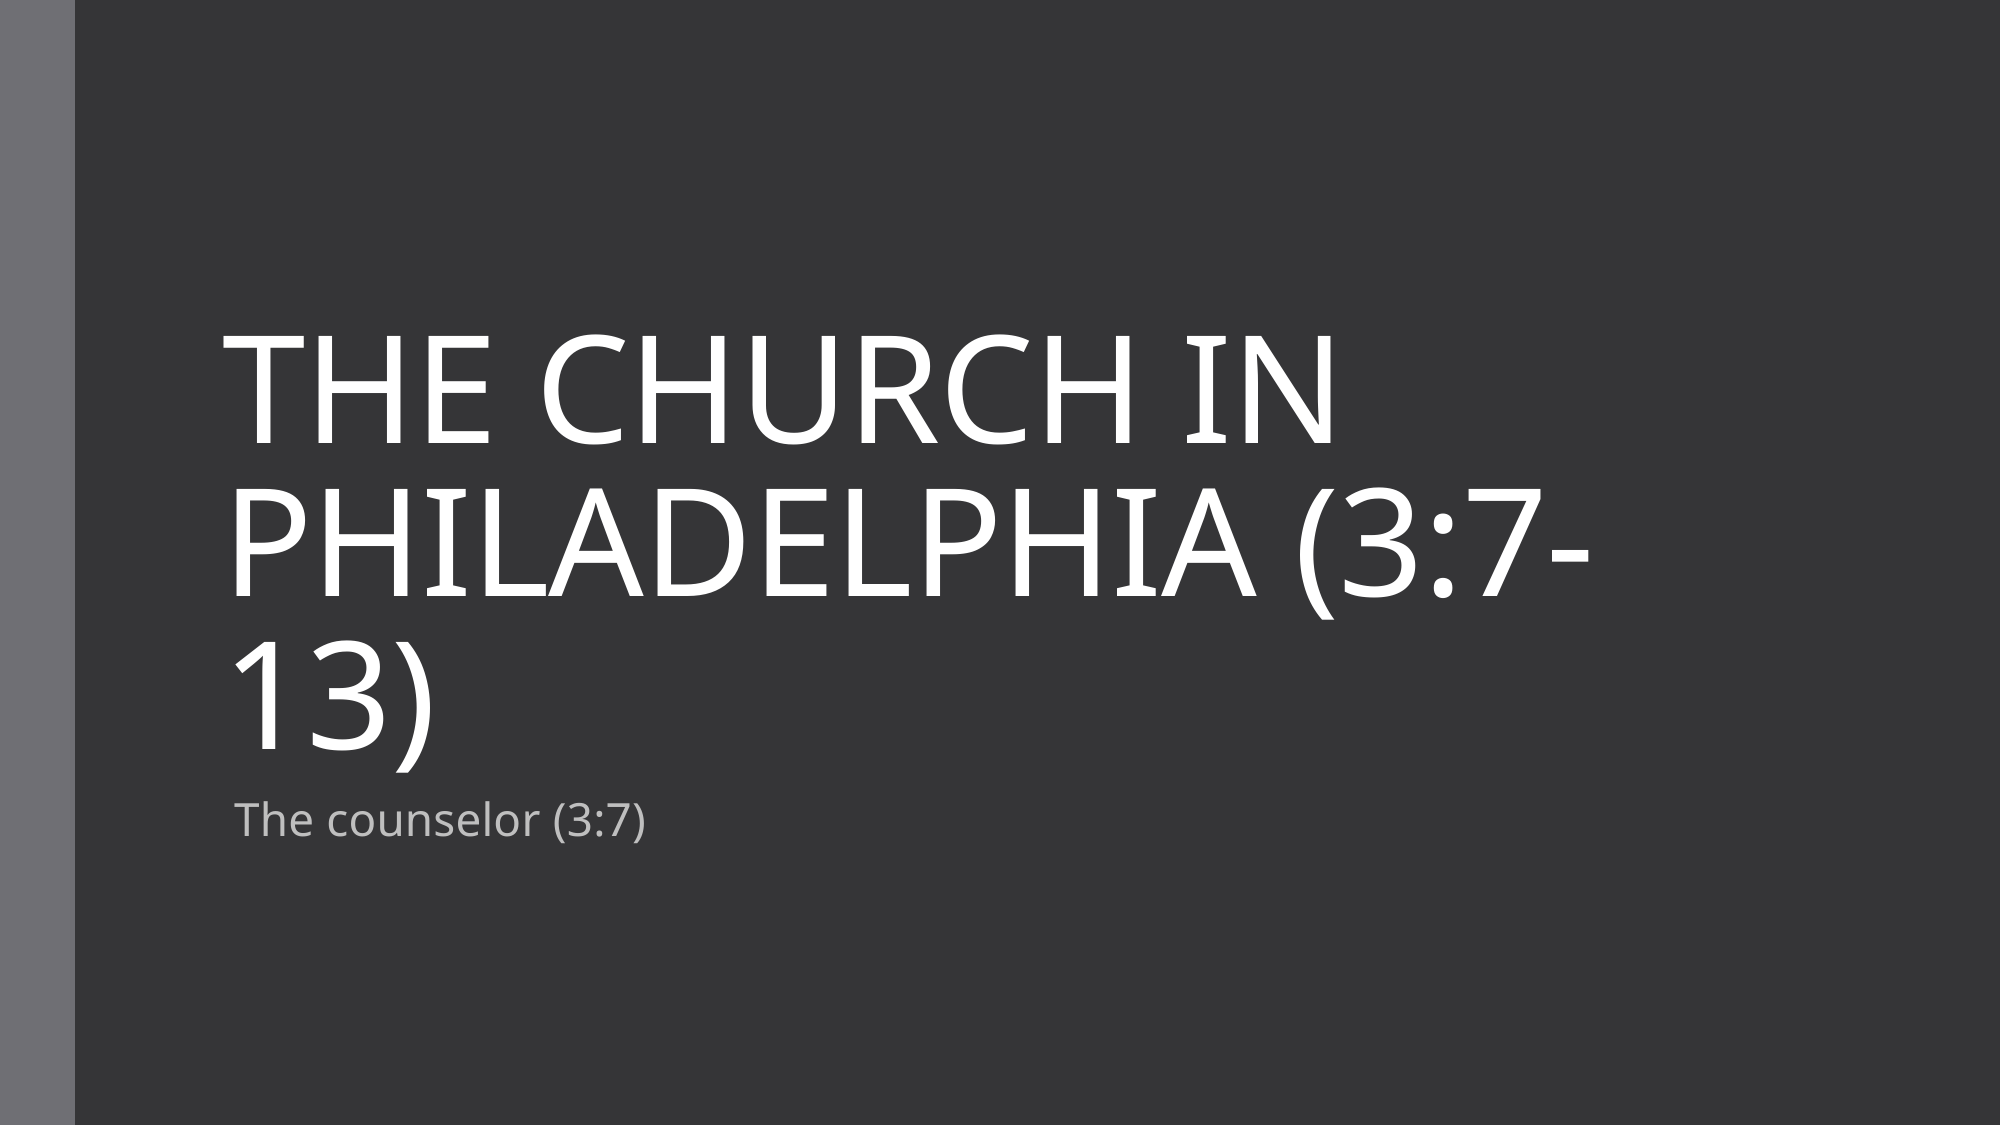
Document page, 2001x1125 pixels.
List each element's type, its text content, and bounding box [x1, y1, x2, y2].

title THE CHURCH IN PHILADELPHIA (3:7-13) [206, 124, 1752, 787]
subtitle The counselor (3:7) [206, 787, 1752, 1066]
